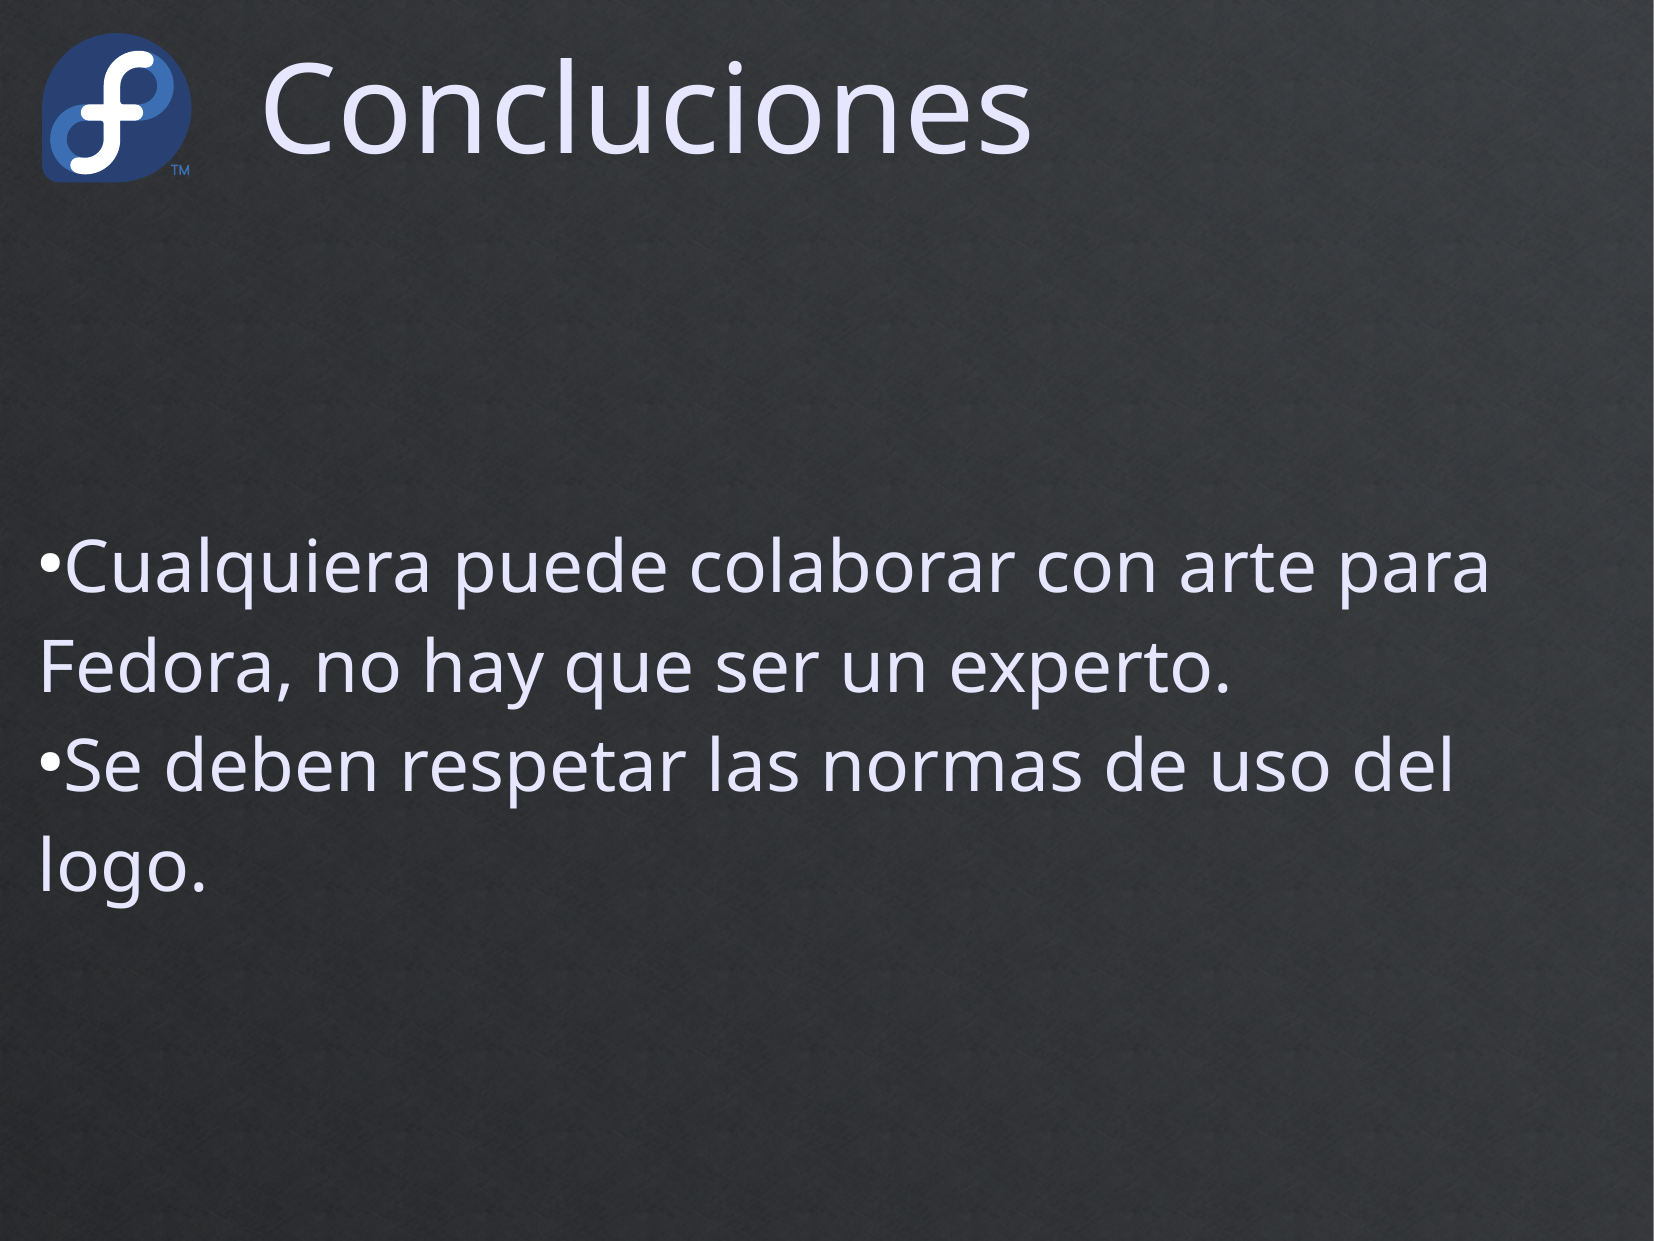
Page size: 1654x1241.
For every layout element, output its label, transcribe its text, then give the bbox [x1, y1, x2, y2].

picture [0, 0, 1654, 1241]
title Concluciones [267, 26, 1642, 184]
subtitle Cualquiera puede colaborar con arte para Fedora, no hay que ser un experto. Se deben respetar las normas de uso del logo. [37, 257, 1621, 1171]
